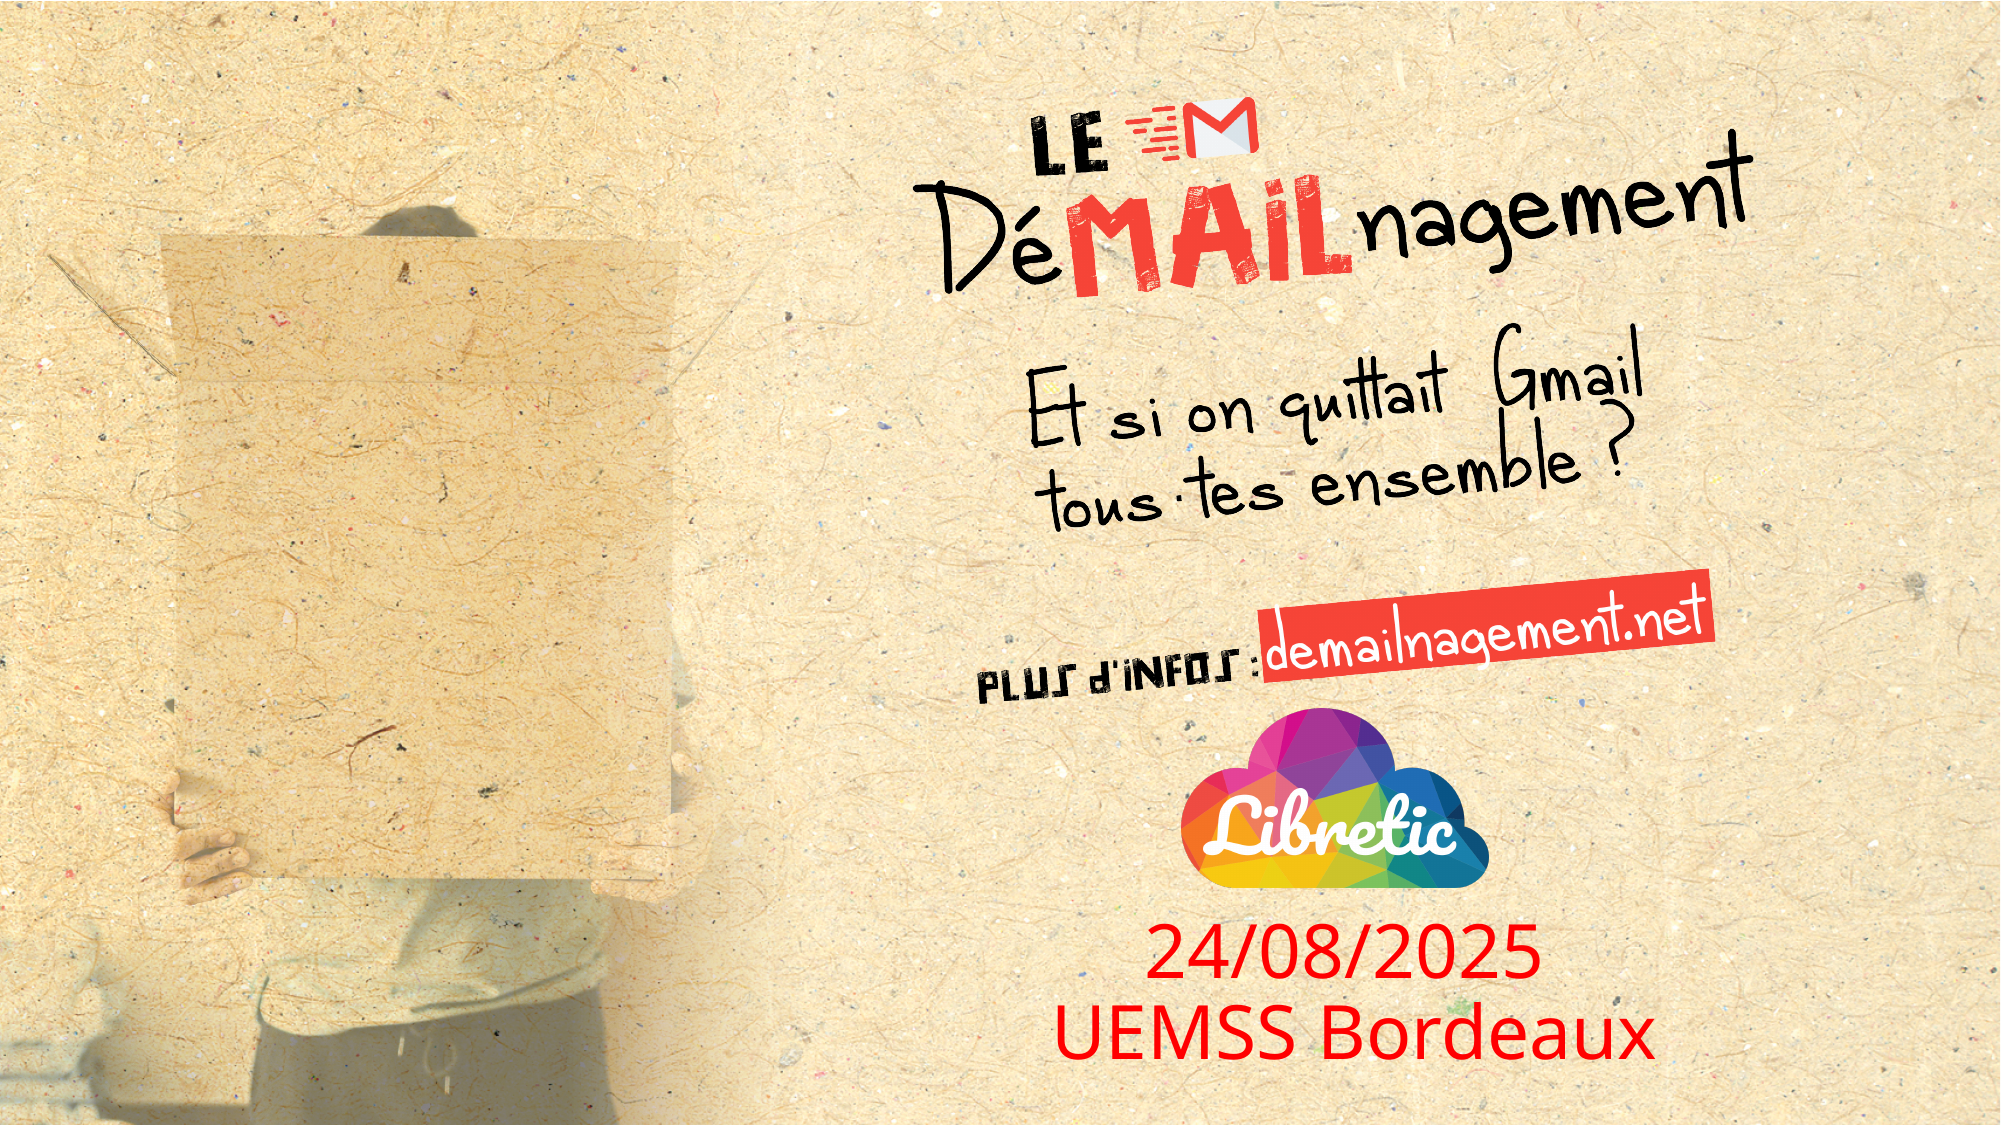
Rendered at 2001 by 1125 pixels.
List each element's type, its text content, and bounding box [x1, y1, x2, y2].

picture [0, 0, 2001, 1125]
title 24/08/2025 UEMSS Bordeaux [892, 885, 1817, 1104]
